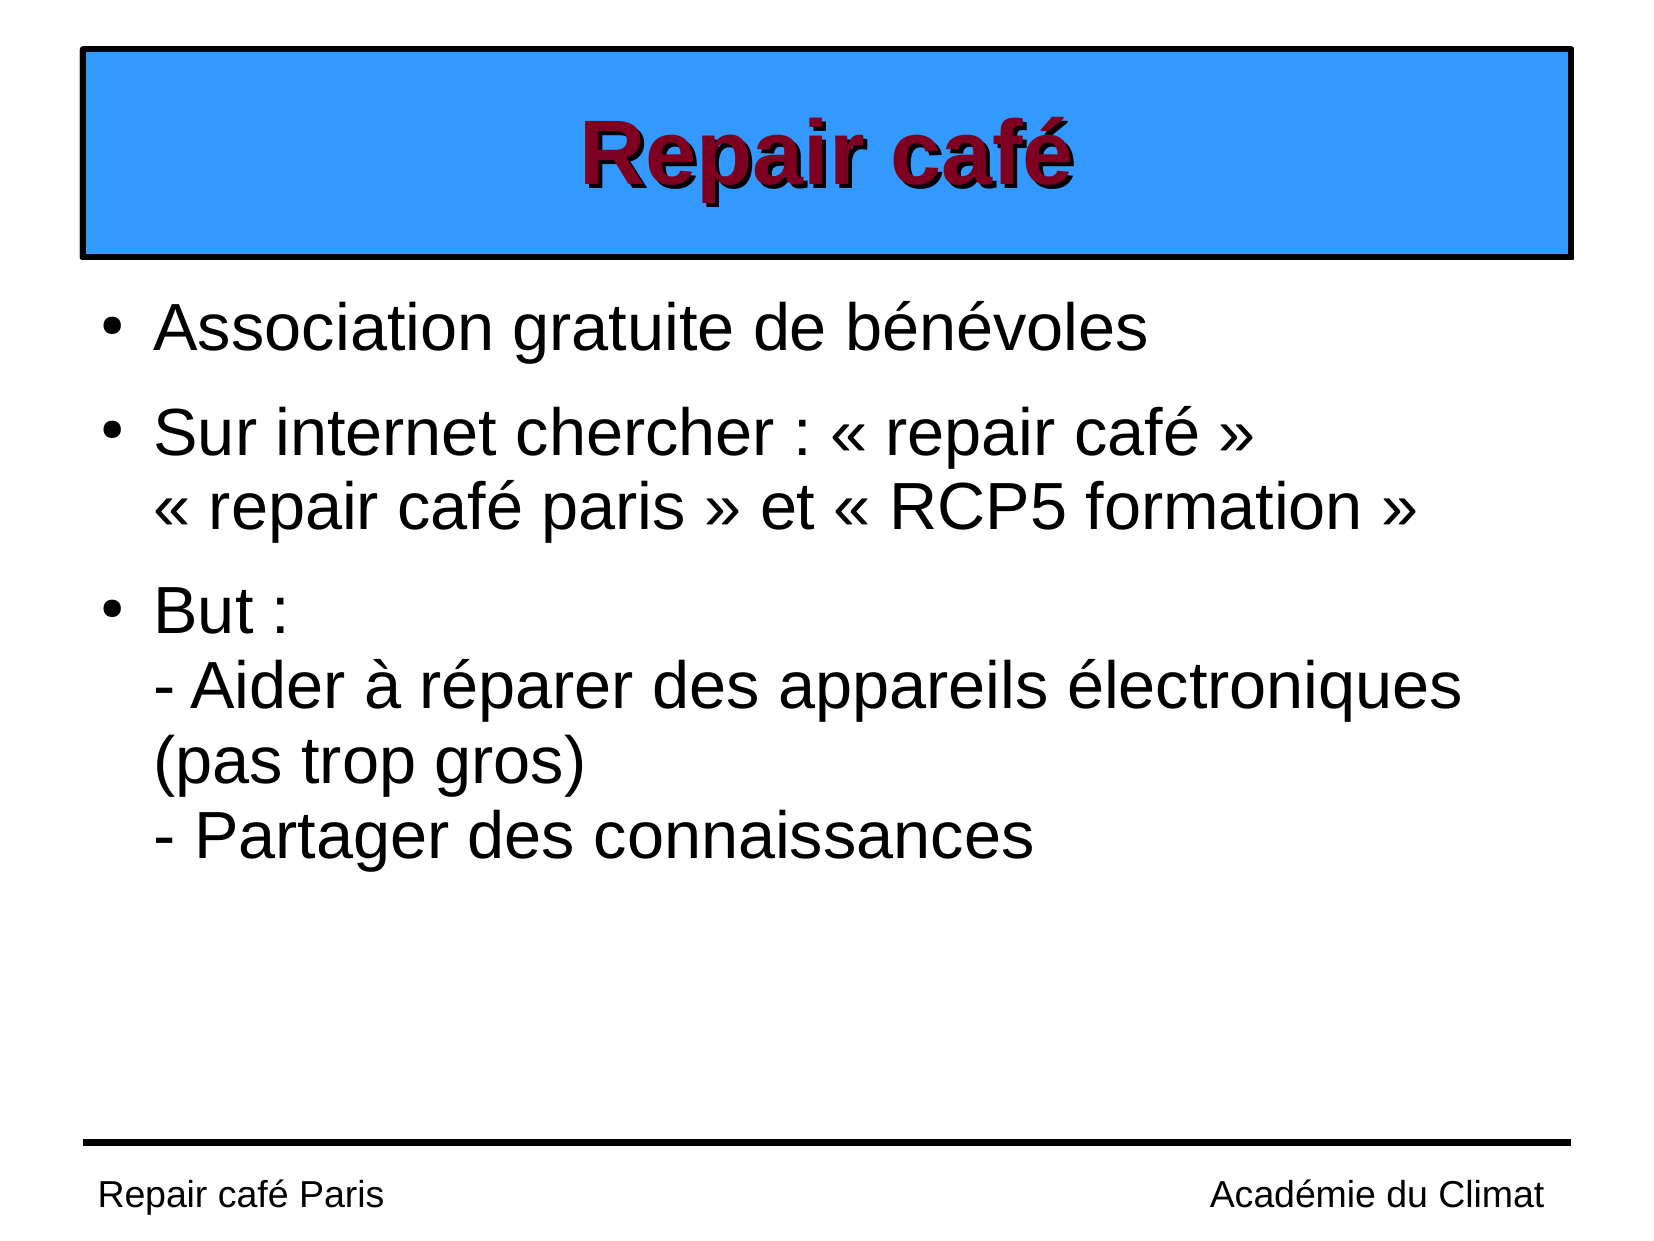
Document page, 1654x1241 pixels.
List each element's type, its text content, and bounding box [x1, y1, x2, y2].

list Association gratuite de bénévoles Sur internet chercher : « repair café » « repair café paris » et « RCP5 formation » But : - Aider à réparer des appareils électroniques (pas trop gros) - Partager des connaissances [82, 290, 1571, 1010]
title Repair café [82, 49, 1571, 257]
text_box Repair café Paris Académie du Climat [82, 1166, 1571, 1224]
